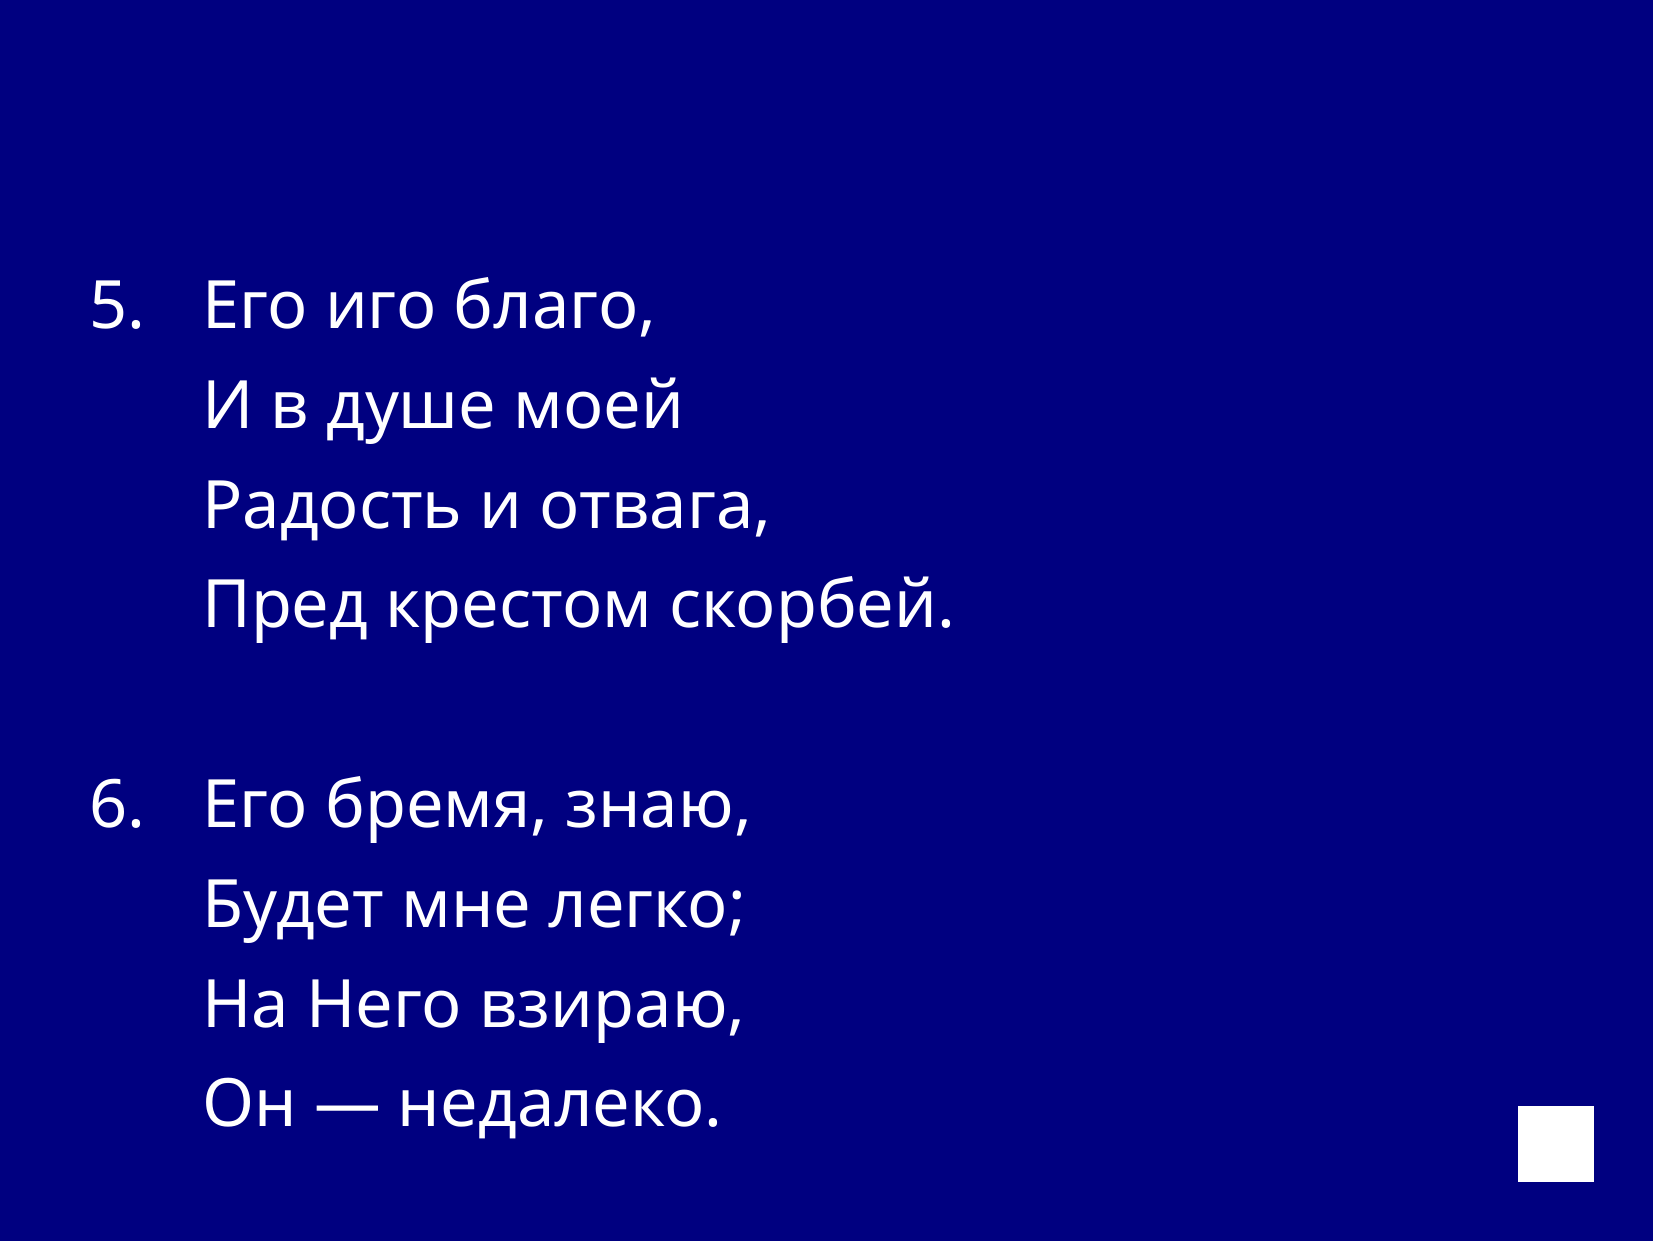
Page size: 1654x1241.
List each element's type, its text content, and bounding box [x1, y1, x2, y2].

text_box 5. Его иго благо, И в душе моей Радость и отвага, Пред крестом скорбей. 6. Его бремя, знаю, Будет мне легко; На Него взираю, Он — недалеко. [75, 150, 1576, 1163]
text_box [1518, 1106, 1594, 1182]
